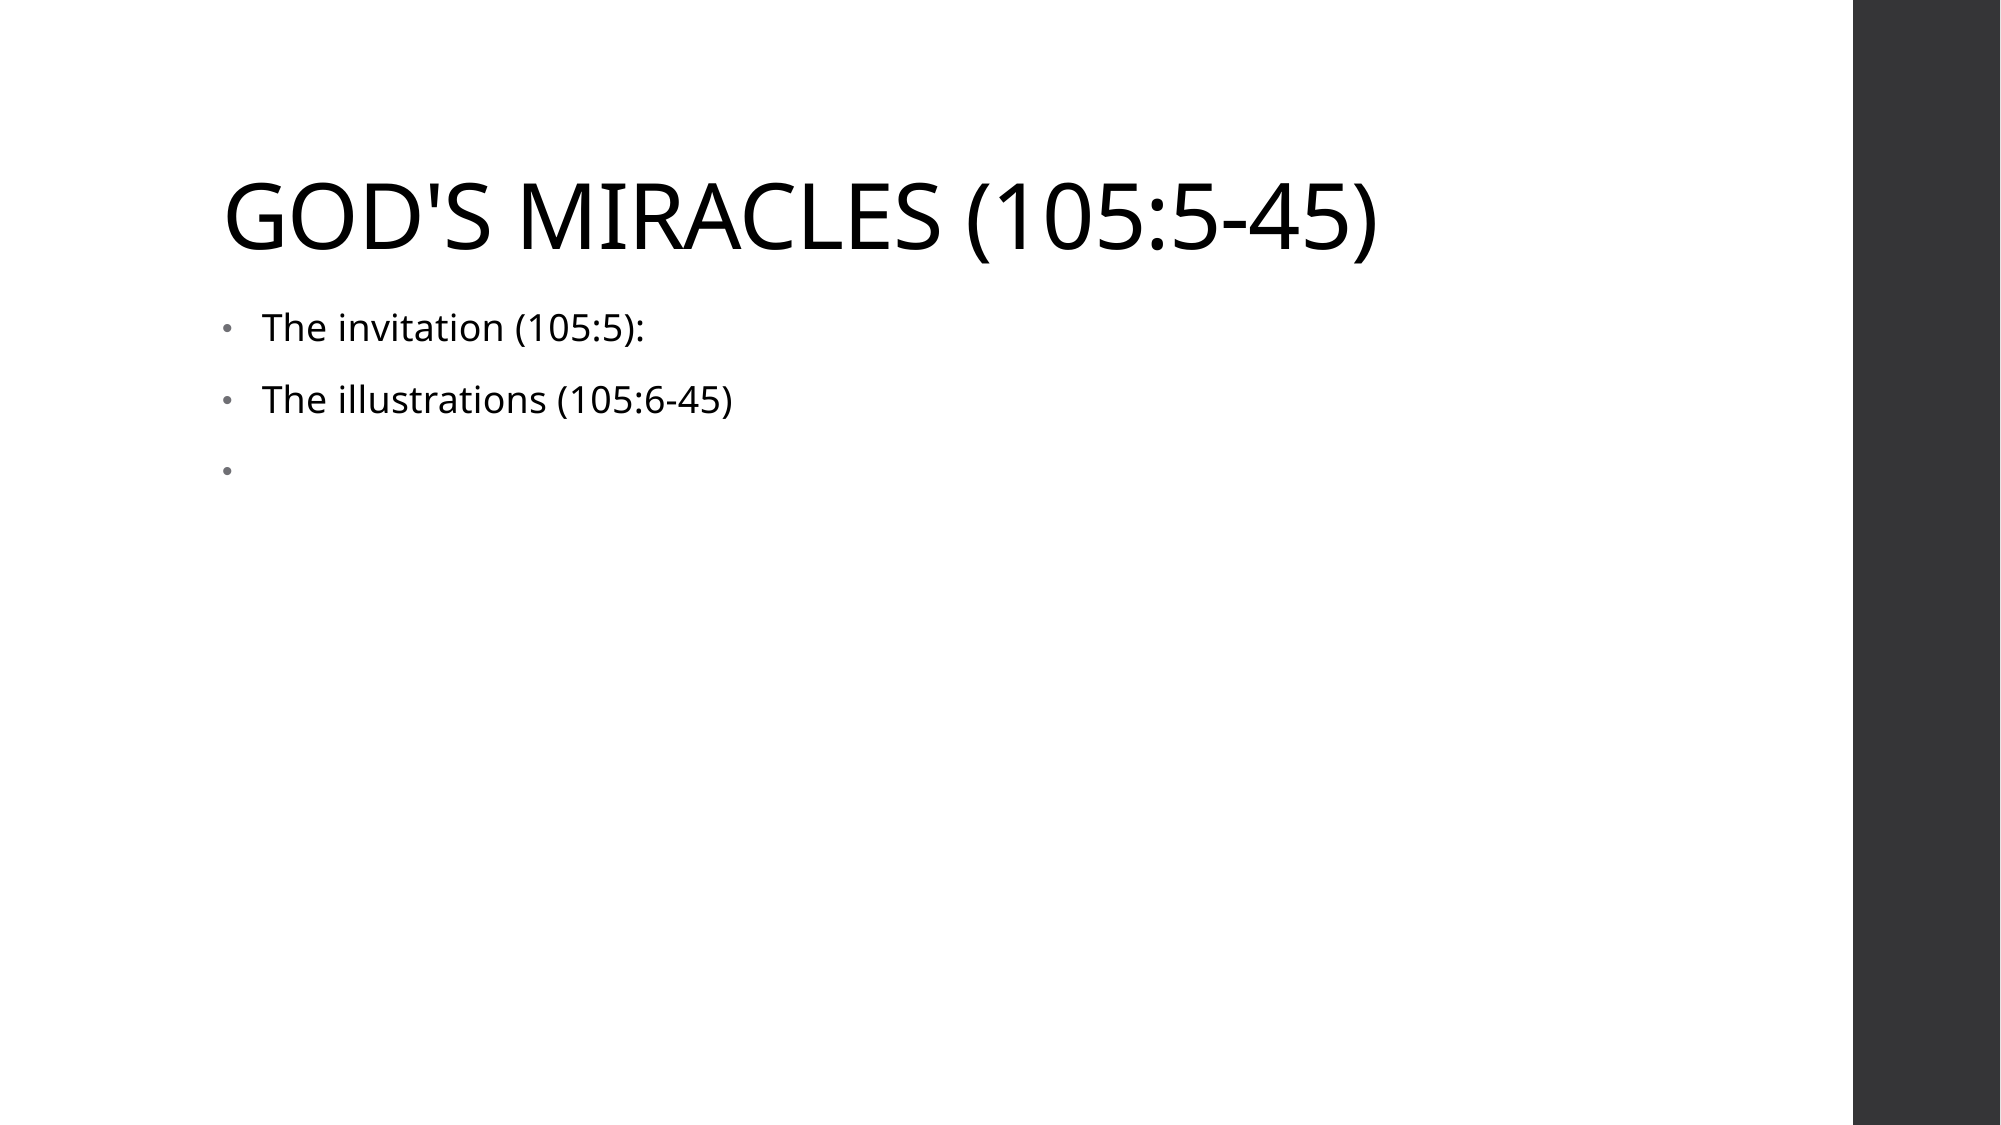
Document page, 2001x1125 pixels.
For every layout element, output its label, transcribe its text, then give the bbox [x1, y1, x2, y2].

list The invitation (105:5): The illustrations (105:6-45) [206, 299, 1617, 1014]
title GOD'S MIRACLES (105:5-45) [206, 60, 1797, 278]
